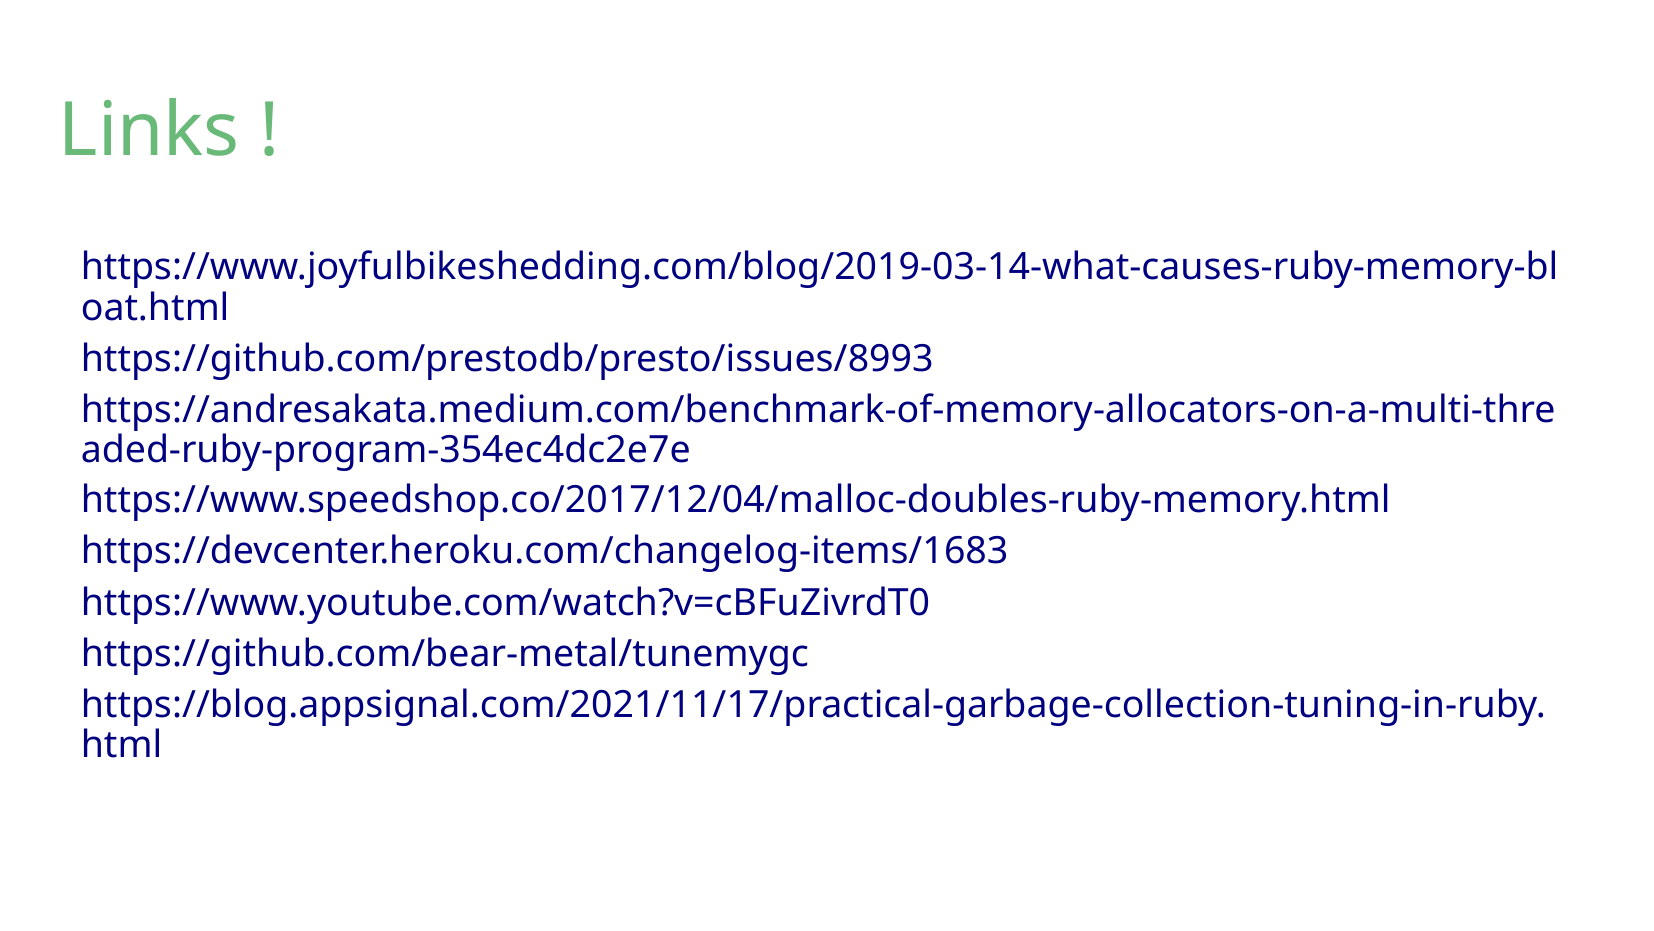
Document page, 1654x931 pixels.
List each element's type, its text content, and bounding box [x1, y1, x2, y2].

title Links ! [59, 59, 1595, 178]
text_box https://www.joyfulbikeshedding.com/blog/2019-03-14-what-causes-ruby-memory-bloat.html https://github.com/prestodb/presto/issues/8993 https://andresakata.medium.com/benchmark-of-memory-allocators-on-a-multi-threaded-ruby-program-354ec4dc2e7e https://www.speedshop.co/2017/12/04/malloc-doubles-ruby-memory.html https://devcenter.heroku.com/changelog-items/1683 https://www.youtube.com/watch?v=cBFuZivrdT0 https://github.com/bear-metal/tunemygc https://blog.appsignal.com/2021/11/17/practical-garbage-collection-tuning-in-ruby.html [75, 240, 1576, 681]
